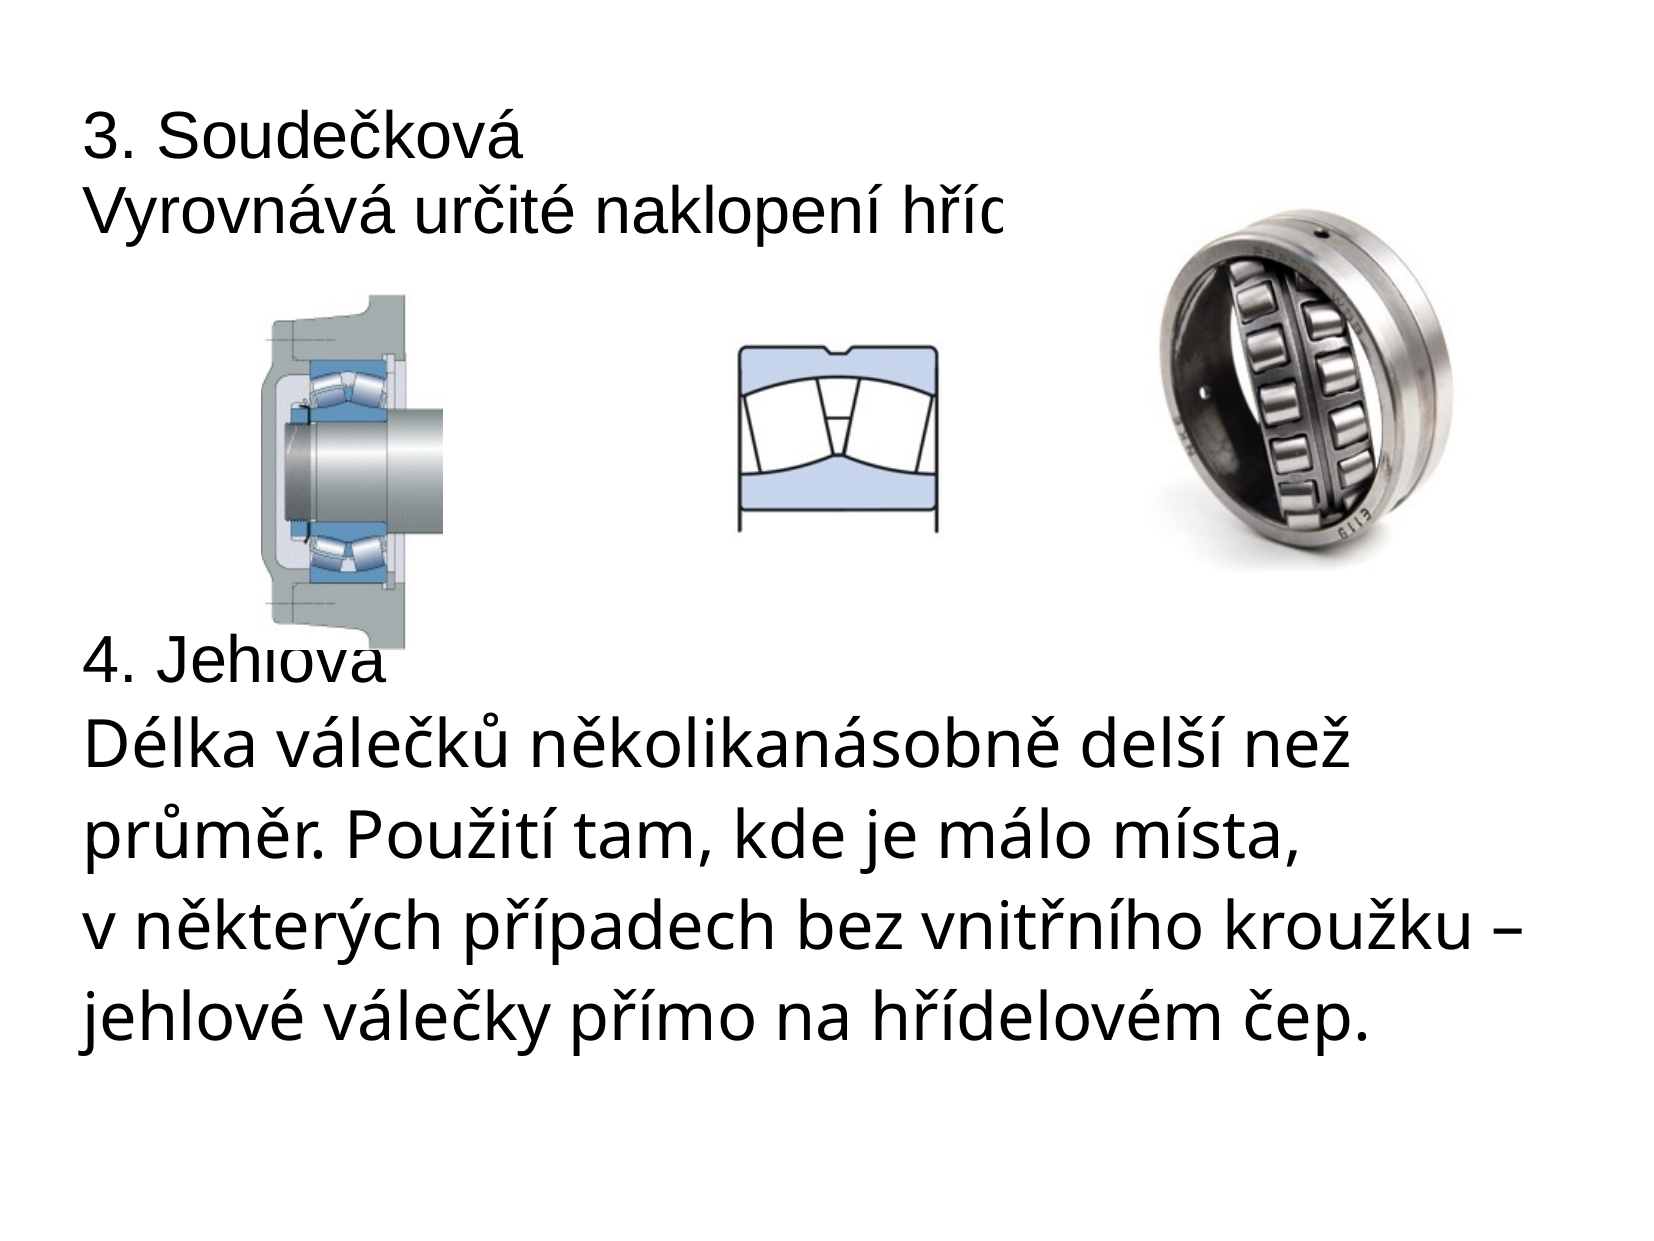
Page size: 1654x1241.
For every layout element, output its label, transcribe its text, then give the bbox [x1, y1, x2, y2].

subtitle 3. Soudečková Vyrovnává určité naklopení hřídele. 4. Jehlová Délka válečků několikanásobně delší než průměr. Použití tam, kde je málo místa, v některých případech bez vnitřního kroužku – jehlové válečky přímo na hřídelovém čep. [82, 56, 1571, 1102]
picture [1003, 177, 1595, 591]
picture [730, 340, 945, 562]
picture [261, 294, 443, 650]
